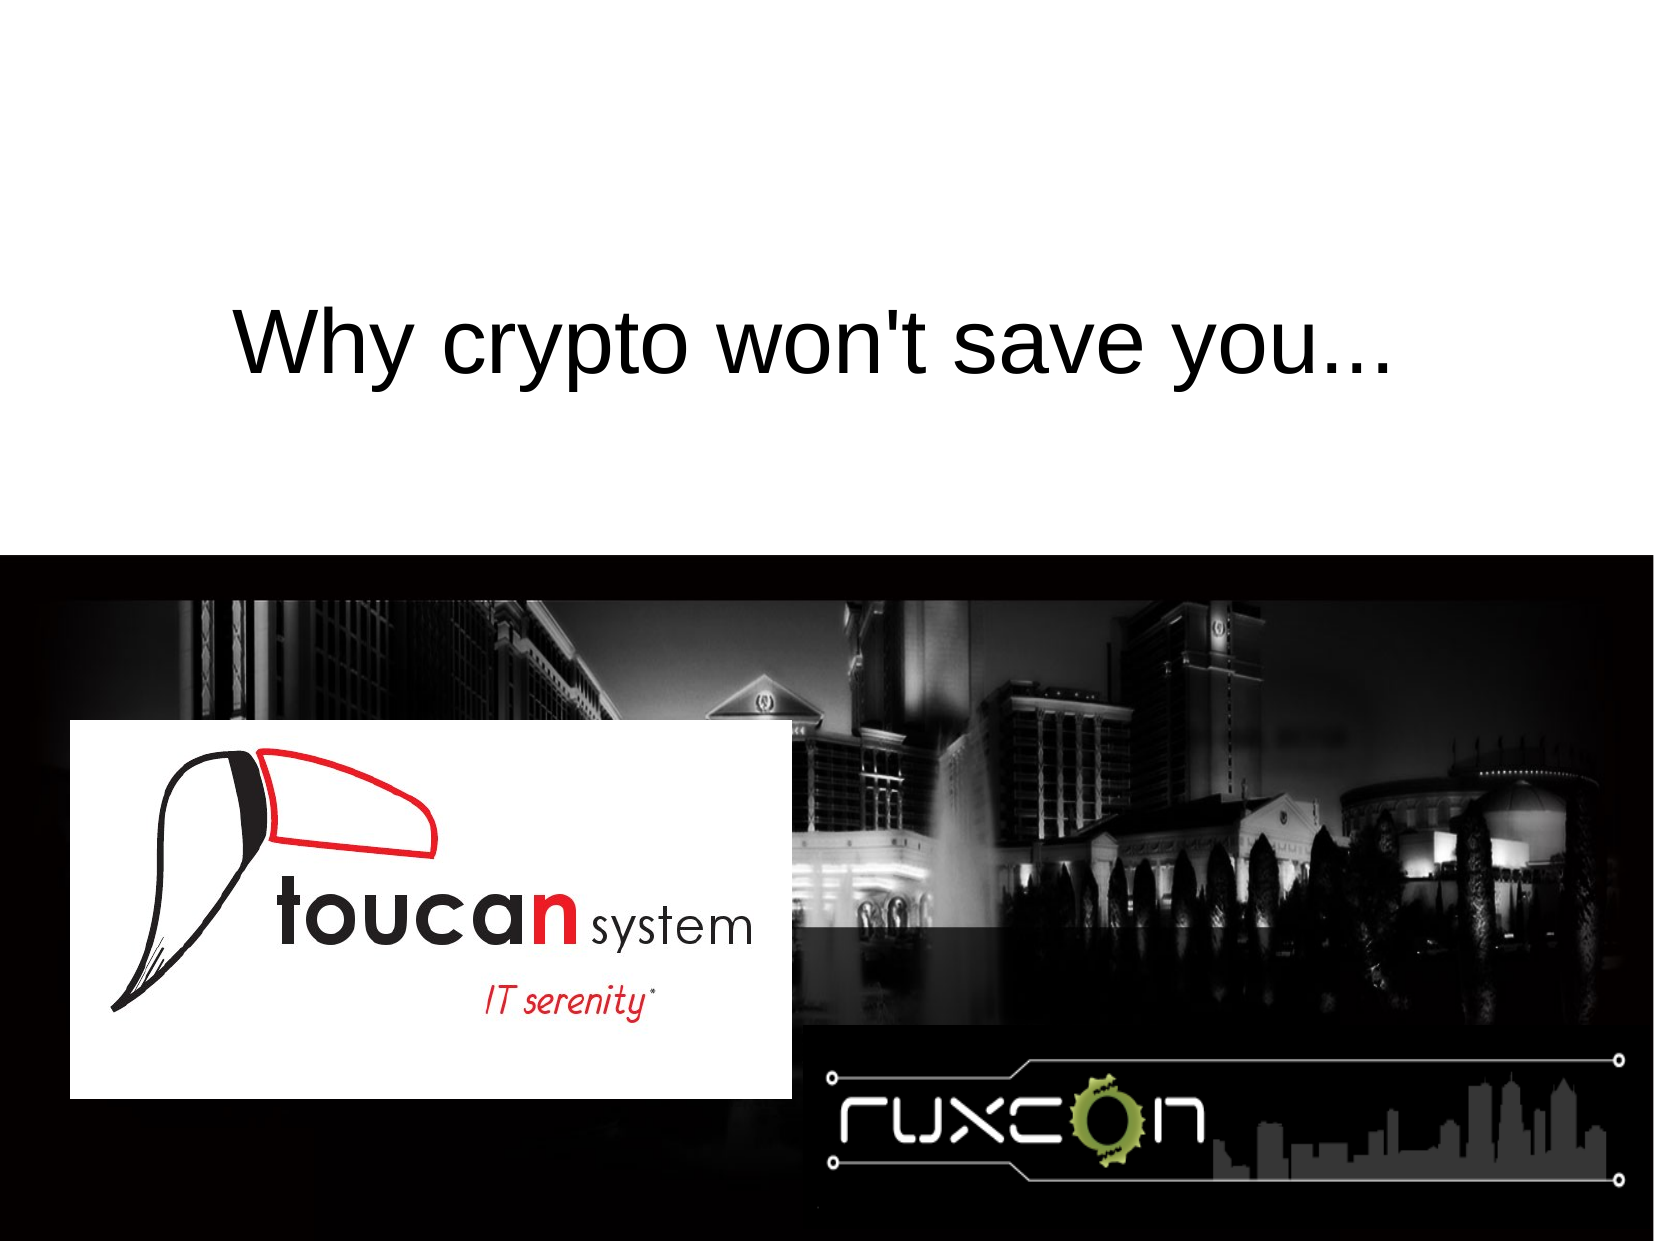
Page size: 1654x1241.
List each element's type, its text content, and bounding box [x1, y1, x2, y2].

picture [0, 555, 1654, 1241]
title Why crypto won't save you... [70, 236, 1559, 444]
